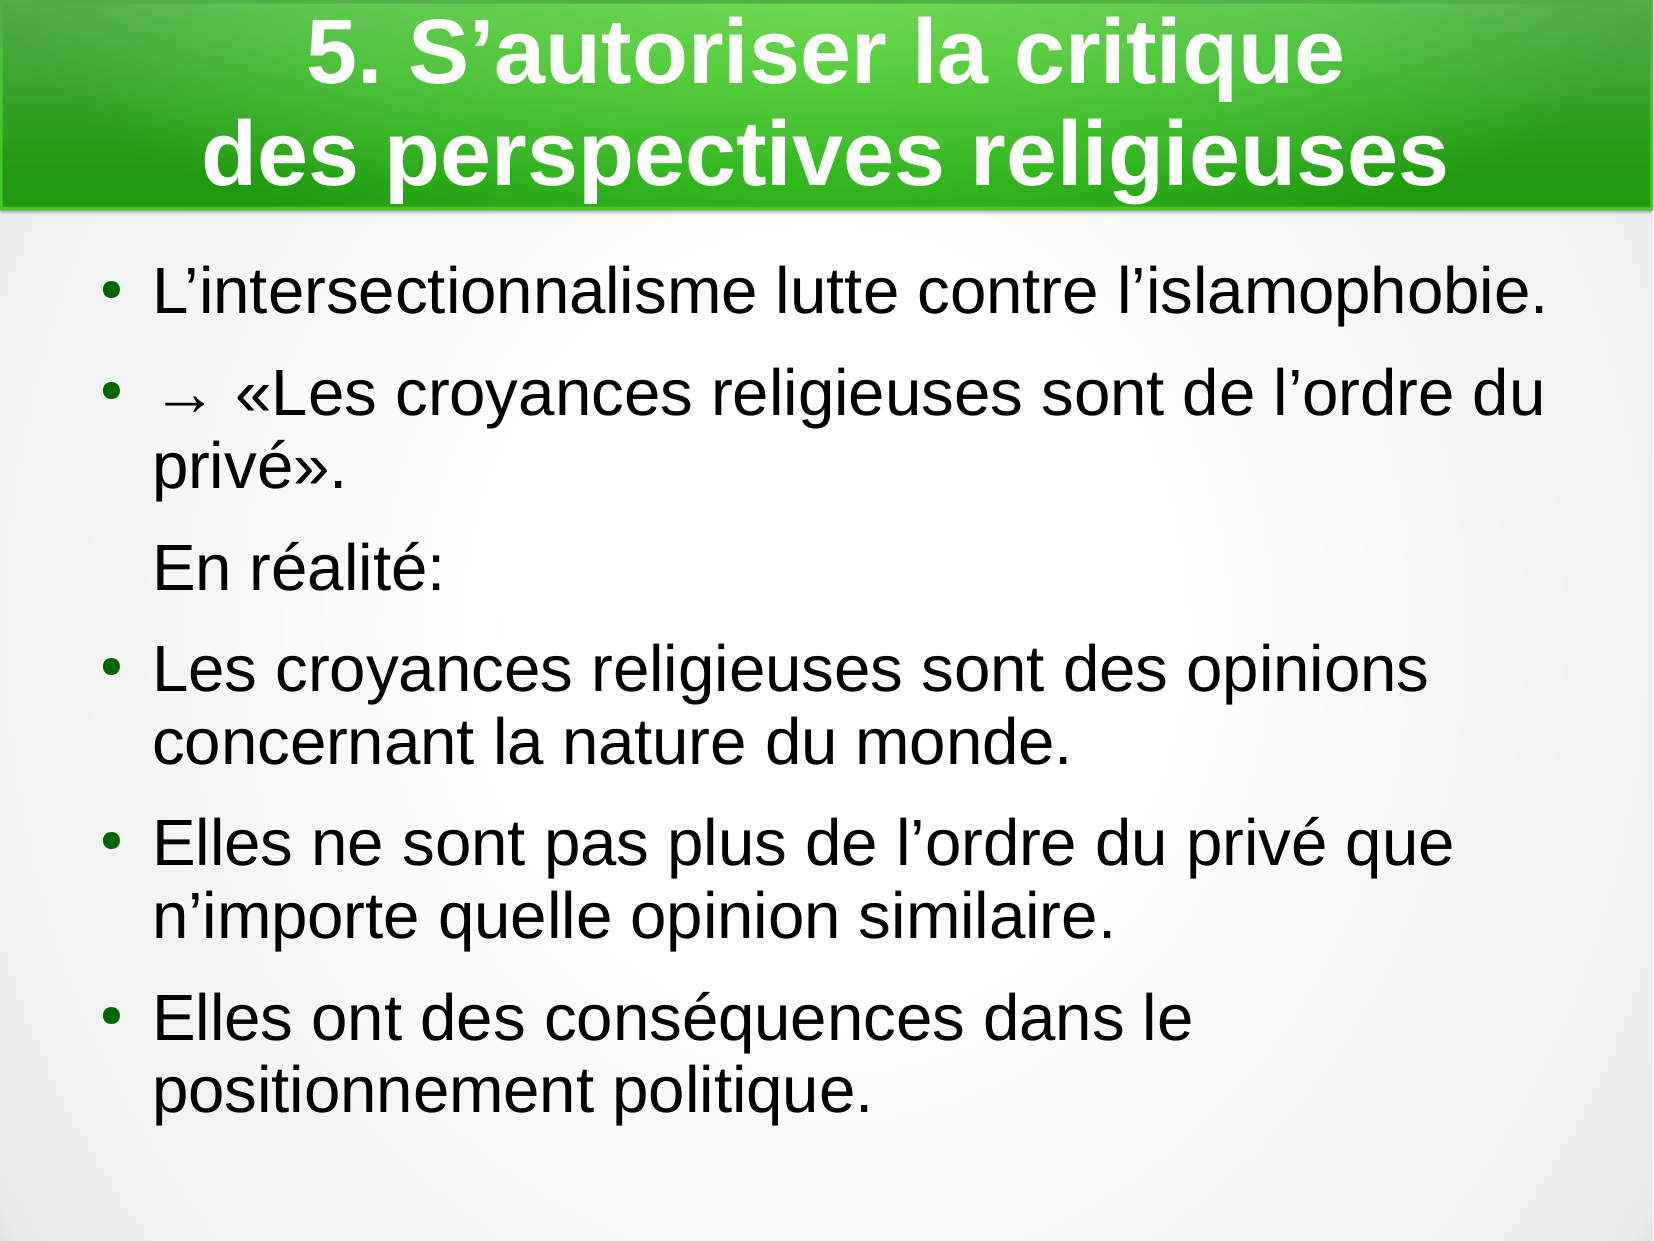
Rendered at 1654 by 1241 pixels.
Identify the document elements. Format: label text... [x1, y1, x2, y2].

list L’intersectionnalisme lutte contre l’islamophobie. → «Les croyances religieuses sont de l’ordre du privé». En réalité: Les croyances religieuses sont des opinions concernant la nature du monde. Elles ne sont pas plus de l’ordre du privé que n’importe quelle opinion similaire. Elles ont des conséquences dans le positionnement politique. [82, 255, 1571, 1201]
title 5. S’autoriser la critique des perspectives religieuses [82, 0, 1571, 221]
